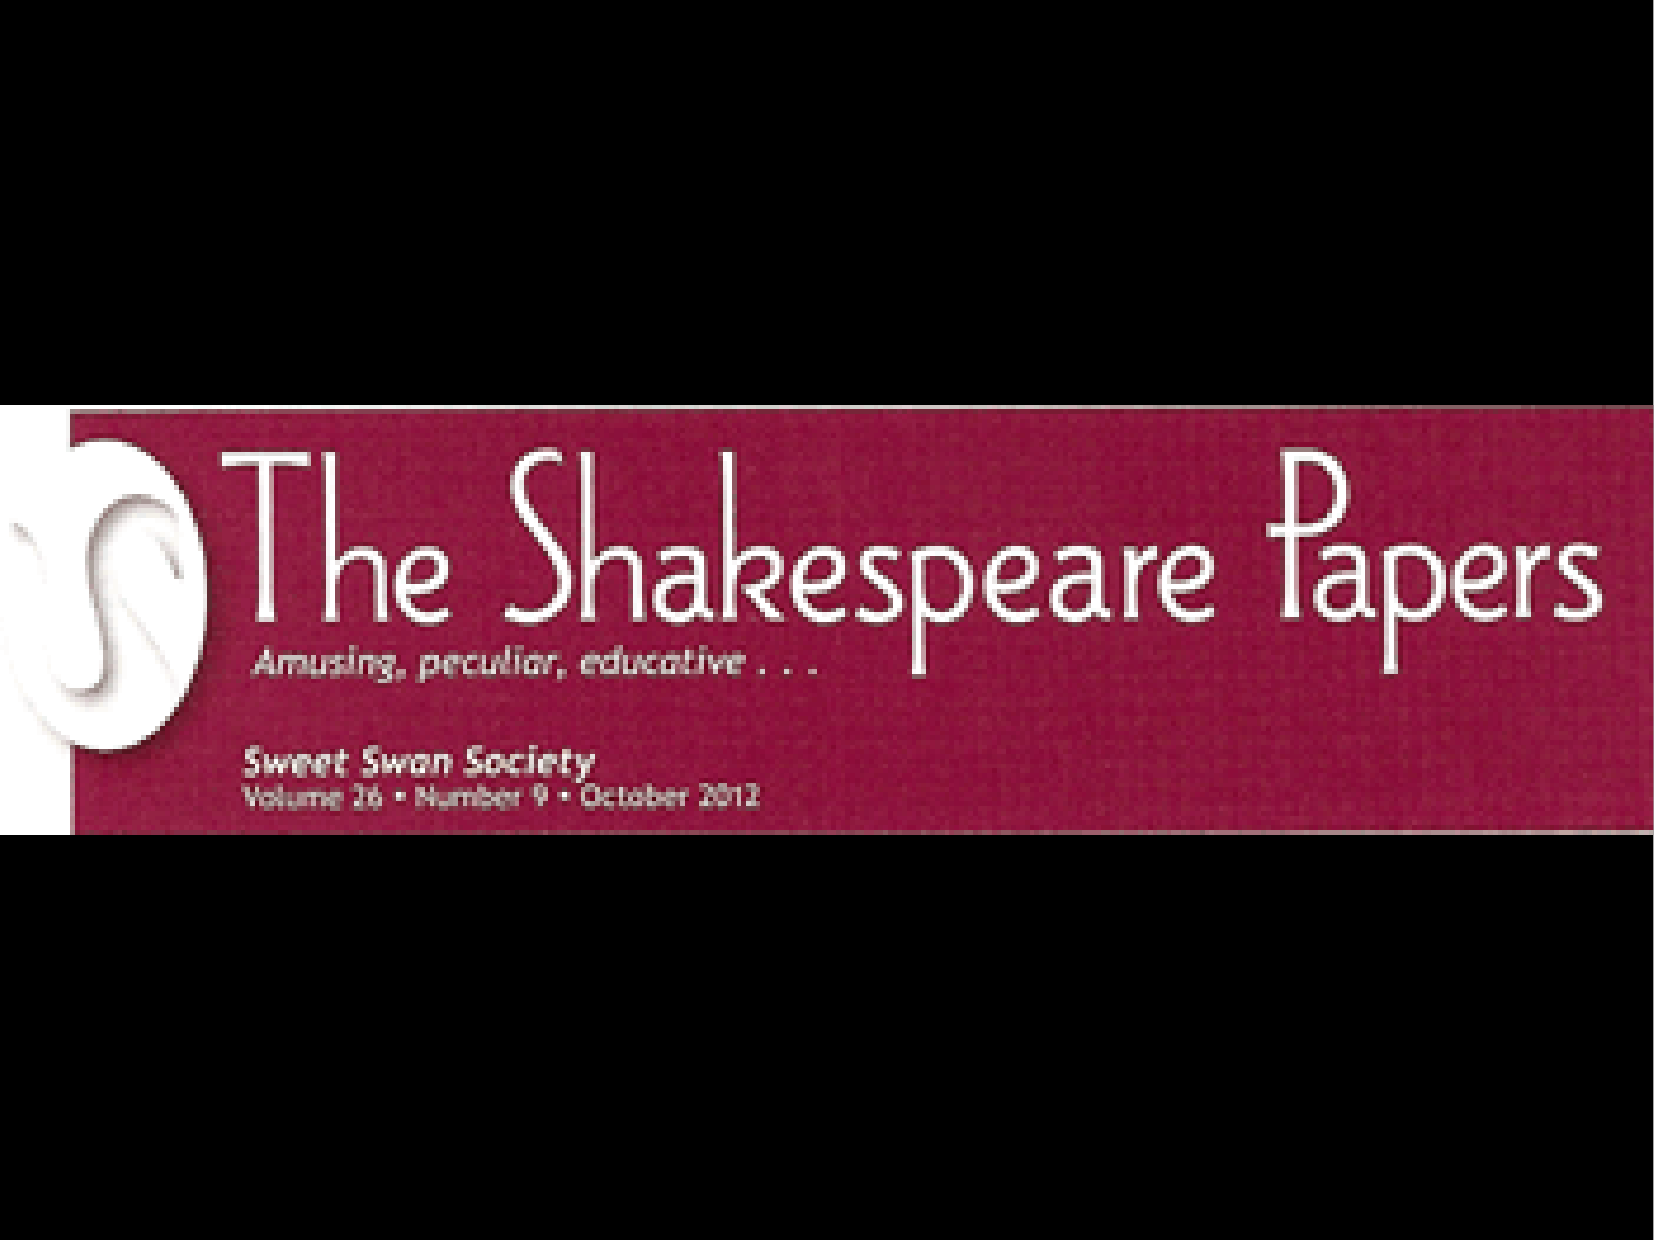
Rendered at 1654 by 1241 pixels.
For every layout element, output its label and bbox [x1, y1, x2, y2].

picture [0, 405, 1654, 836]
